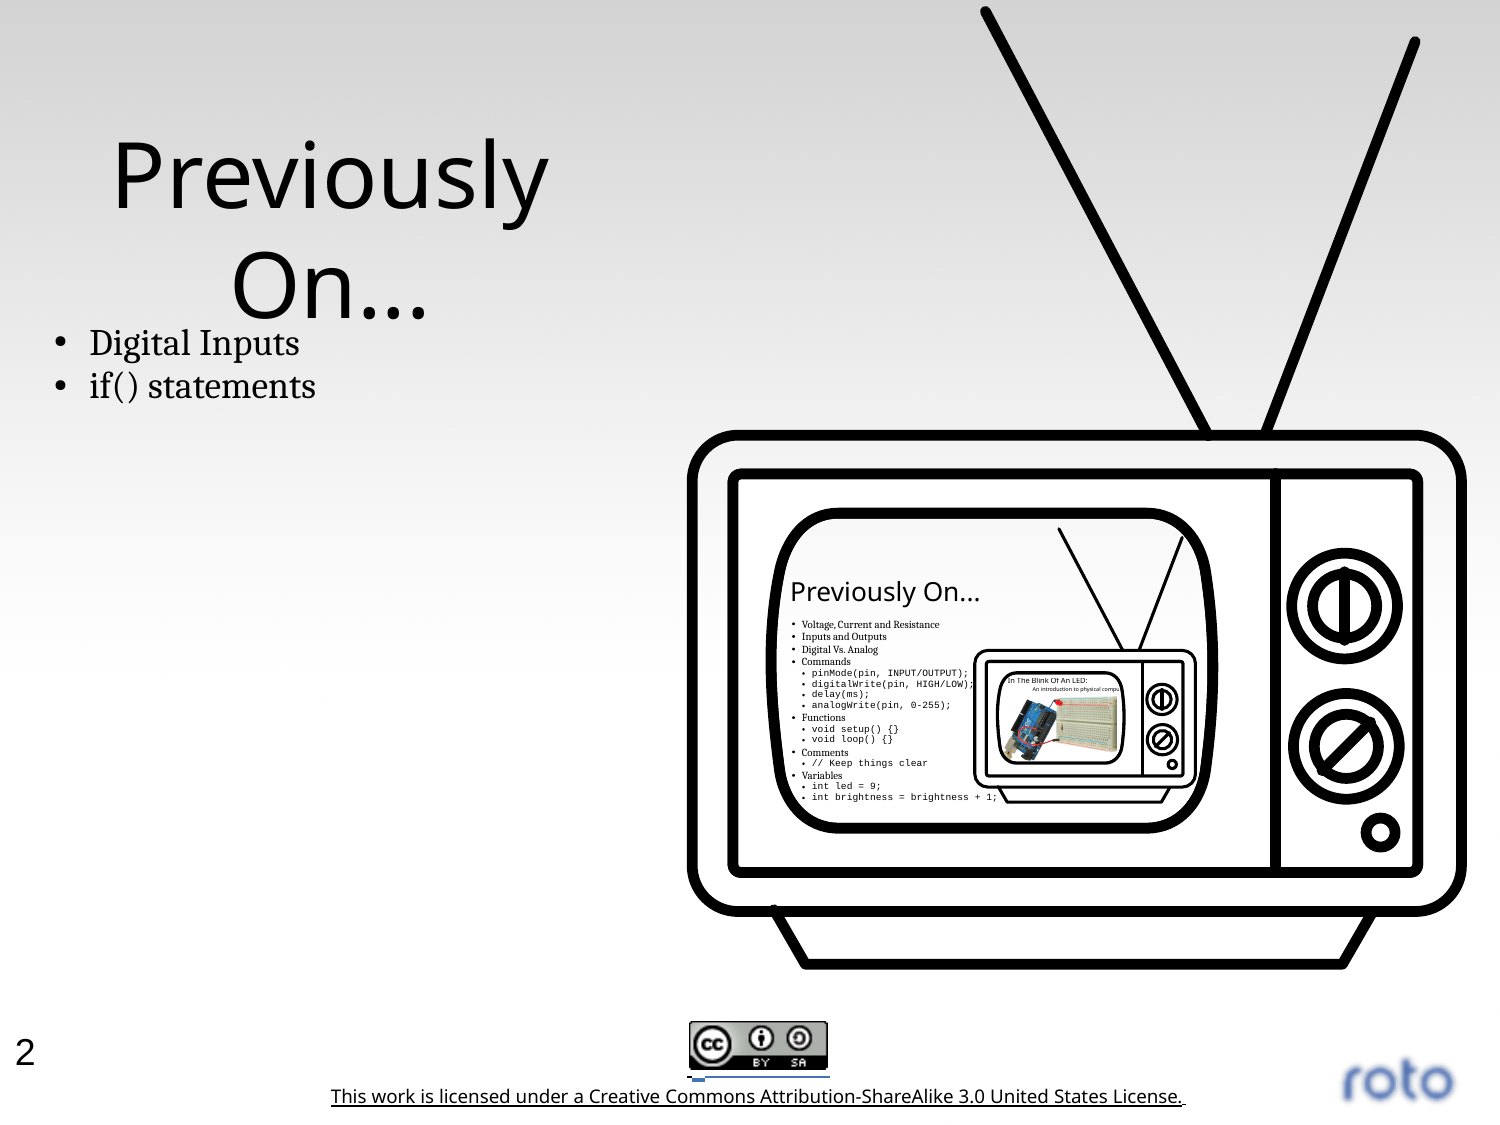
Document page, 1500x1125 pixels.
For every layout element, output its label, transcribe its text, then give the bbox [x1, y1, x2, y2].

text_box Digital Inputs if() statements [39, 314, 781, 977]
picture [0, 0, 1500, 1125]
title Previously On... [23, 132, 637, 321]
